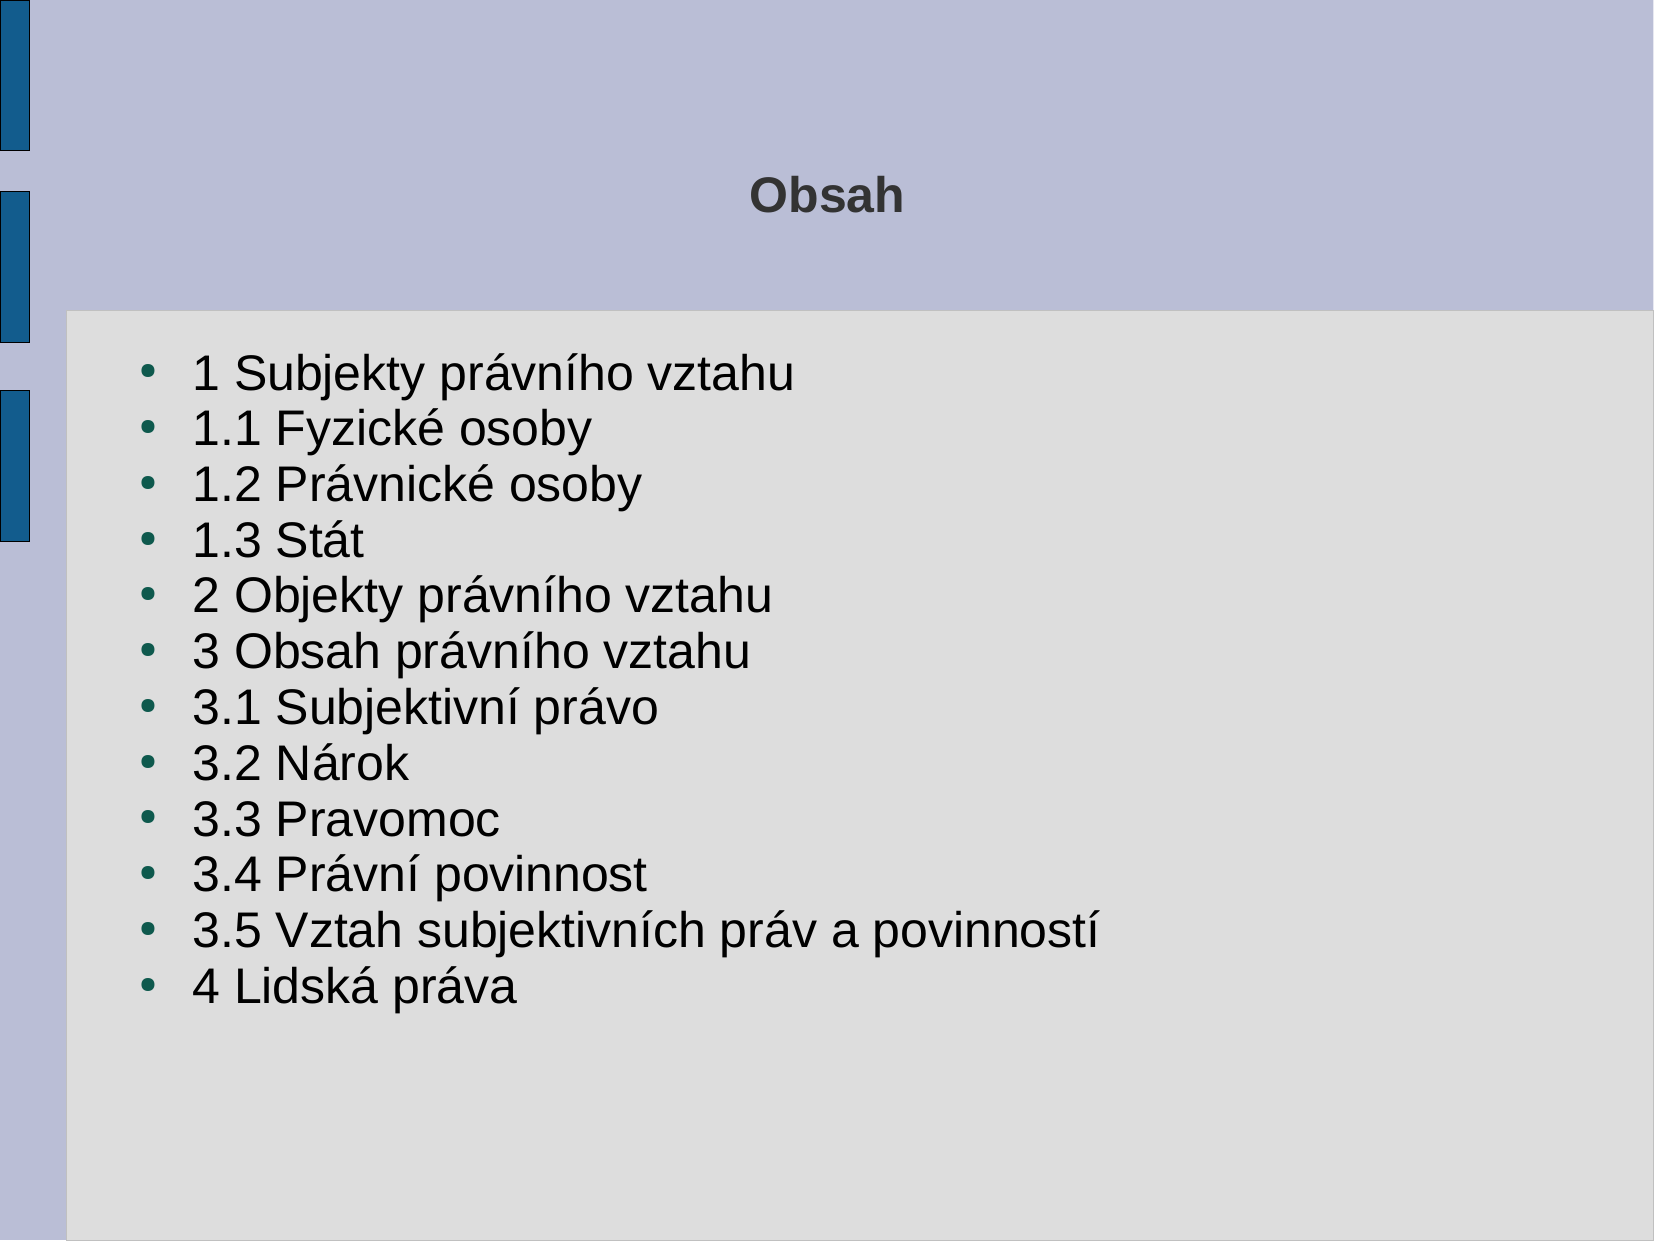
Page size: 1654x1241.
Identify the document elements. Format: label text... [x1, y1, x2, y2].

list 1 Subjekty právního vztahu 1.1 Fyzické osoby 1.2 Právnické osoby 1.3 Stát 2 Objekty právního vztahu 3 Obsah právního vztahu 3.1 Subjektivní právo 3.2 Nárok 3.3 Pravomoc 3.4 Právní povinnost 3.5 Vztah subjektivních práv a povinností 4 Lidská práva [121, 344, 1534, 1127]
title Obsah [121, 91, 1534, 299]
